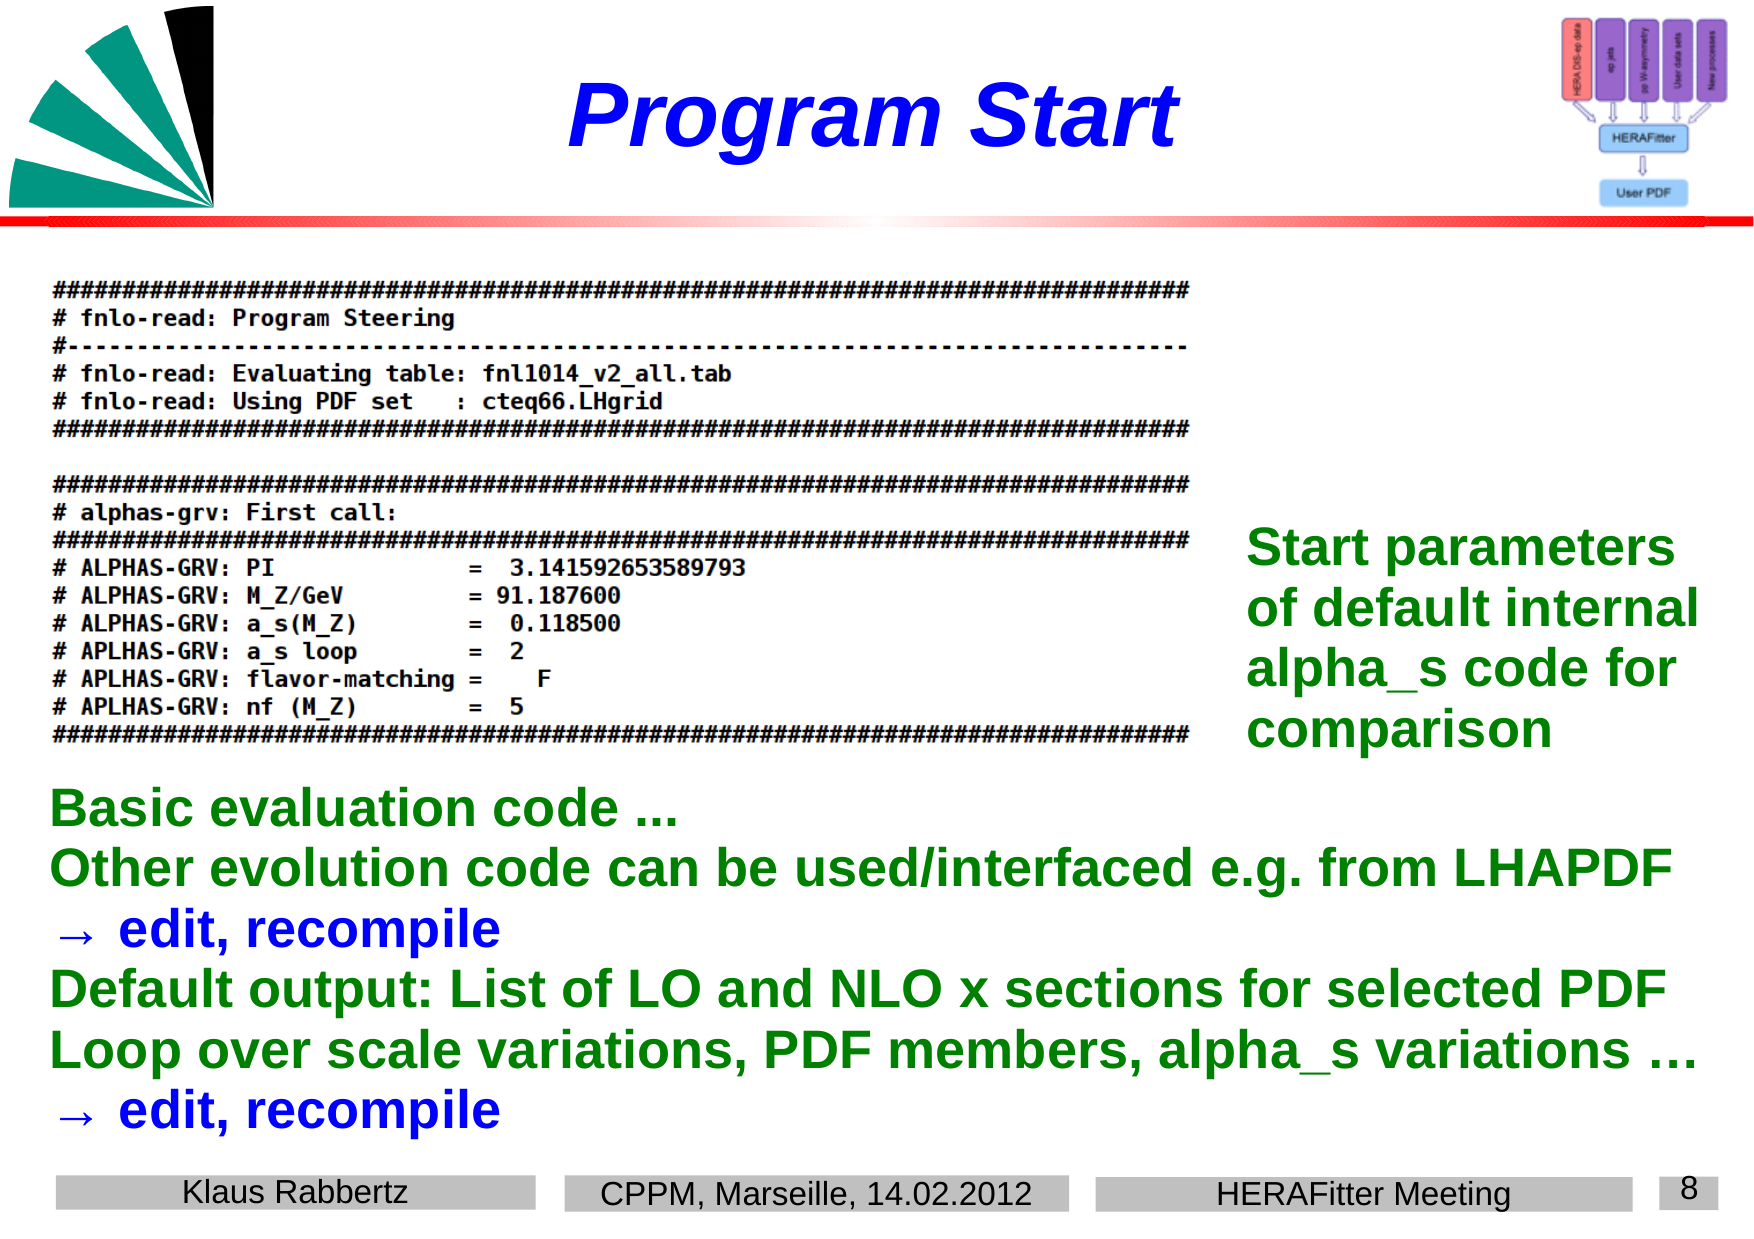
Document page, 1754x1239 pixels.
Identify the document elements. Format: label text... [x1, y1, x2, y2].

text_box Basic evaluation code ... Other evolution code can be used/interfaced e.g. from LHAPDF → edit, recompile Default output: List of LO and NLO x sections for selected PDF Loop over scale variations, PDF members, alpha_s variations … → edit, recompile [37, 771, 1716, 1147]
picture [48, 274, 1201, 753]
title Program Start [220, 22, 1525, 207]
picture [9, 6, 214, 210]
picture [1552, 15, 1736, 211]
text_box Start parameters of default internal alpha_s code for comparison [1234, 510, 1714, 765]
